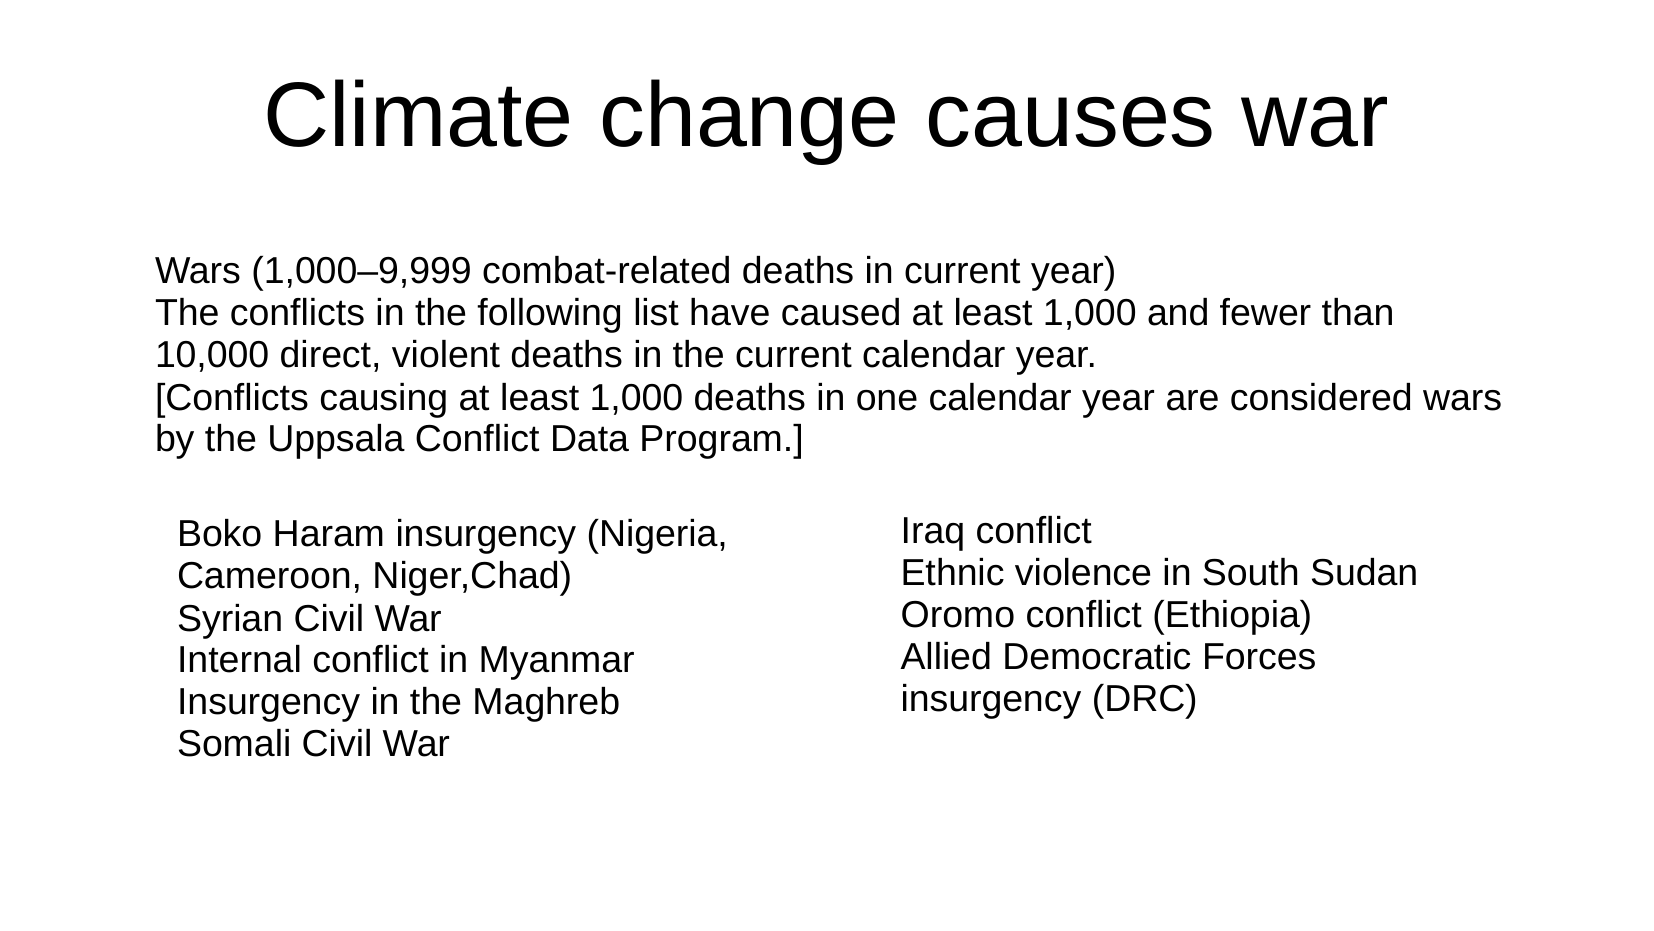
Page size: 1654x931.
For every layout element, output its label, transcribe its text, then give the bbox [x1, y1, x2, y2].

text_box Boko Haram insurgency (Nigeria, Cameroon, Niger,Chad) Syrian Civil War Internal conflict in Myanmar Insurgency in the Maghreb Somali Civil War [162, 505, 743, 899]
text_box Iraq conflict Ethnic violence in South Sudan Oromo conflict (Ethiopia) Allied Democratic Forces insurgency (DRC) [885, 501, 1506, 931]
text_box Wars (1,000–9,999 combat-related deaths in current year) The conflicts in the following list have caused at least 1,000 and fewer than 10,000 direct, violent deaths in the current calendar year. [Conflicts causing at least 1,000 deaths in one calendar year are considered wars by the Uppsala Conflict Data Program.] [140, 242, 1529, 510]
title Climate change causes war [82, 37, 1571, 193]
